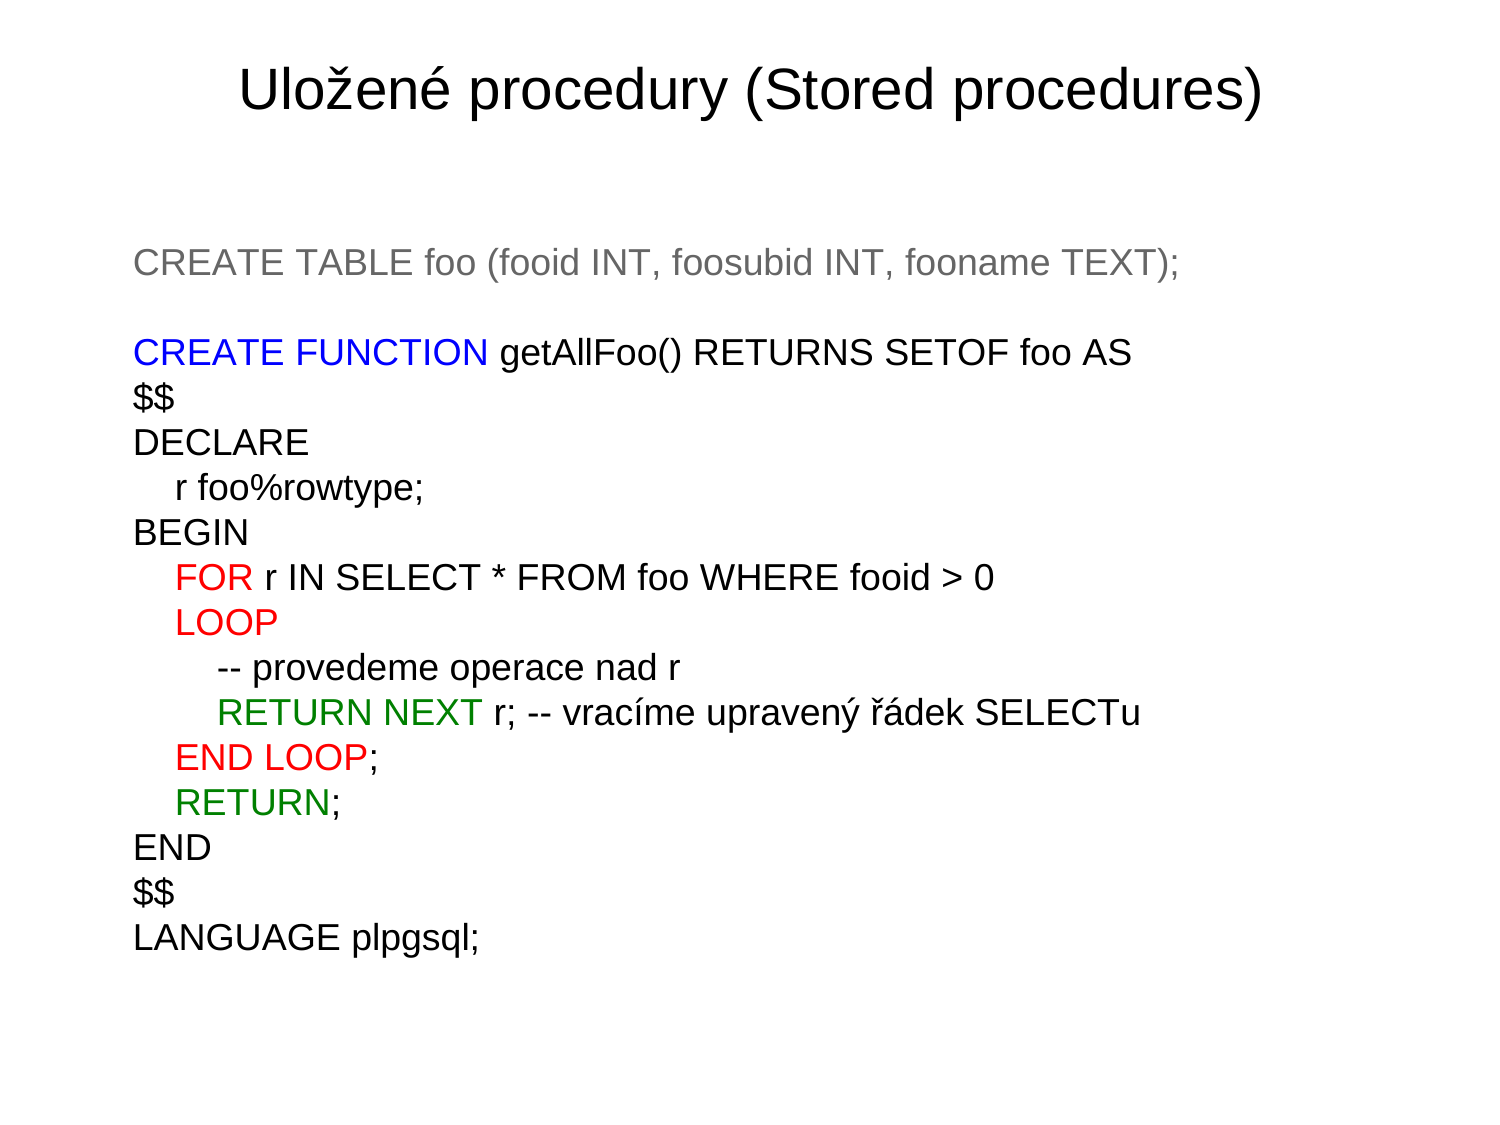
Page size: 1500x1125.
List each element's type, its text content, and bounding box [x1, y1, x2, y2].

title Uložené procedury (Stored procedures) [76, 29, 1427, 144]
text_box CREATE TABLE foo (fooid INT, foosubid INT, fooname TEXT); CREATE FUNCTION getAllFoo() RETURNS SETOF foo AS $$ DECLARE r foo%rowtype; BEGIN FOR r IN SELECT * FROM foo WHERE fooid > 0 LOOP -- provedeme operace nad r RETURN NEXT r; -- vracíme upravený řádek SELECTu END LOOP; RETURN; END $$ LANGUAGE plpgsql; [118, 230, 1335, 966]
